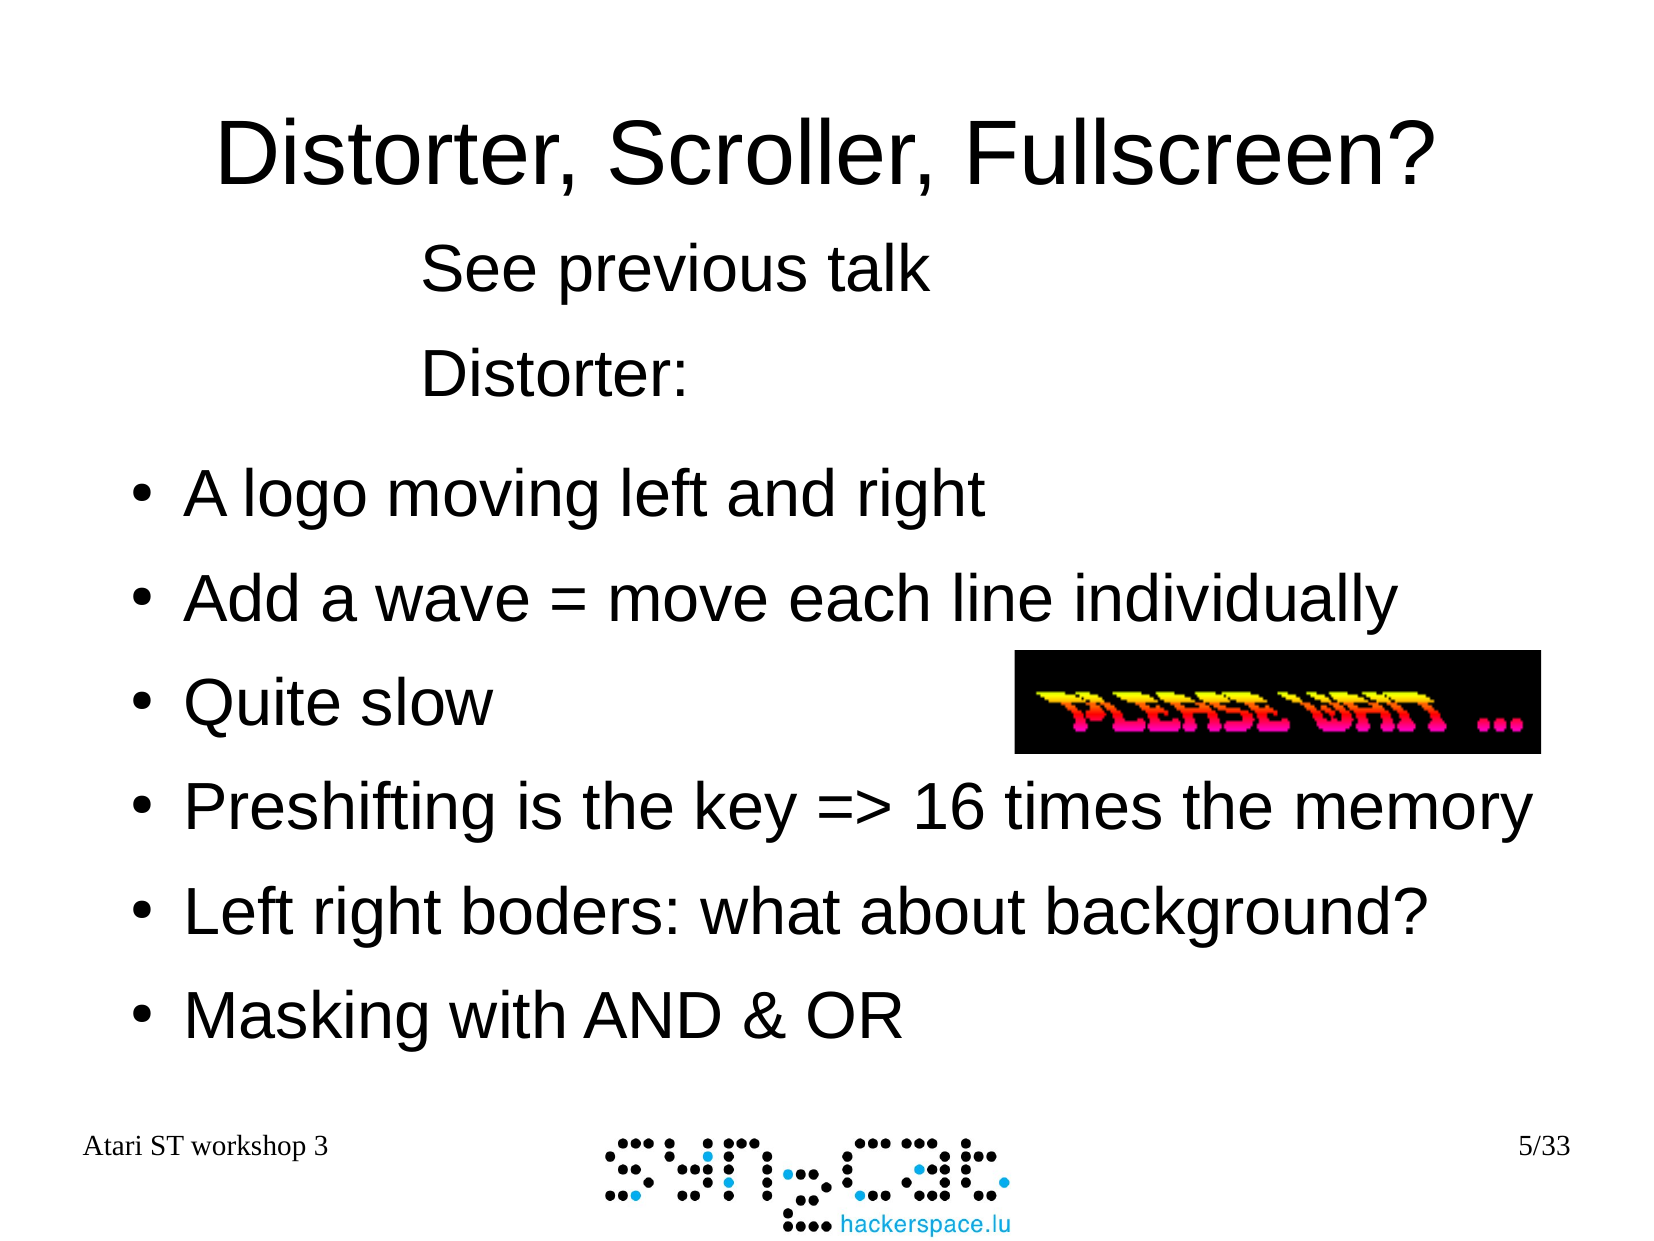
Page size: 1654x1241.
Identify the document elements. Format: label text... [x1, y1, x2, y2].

title Distorter, Scroller, Fullscreen? [82, 49, 1571, 257]
picture [1014, 650, 1542, 754]
list A logo moving left and right Add a wave = move each line individually Quite slow Preshifting is the key => 16 times the memory Left right boders: what about background? Masking with AND & OR [112, 456, 1601, 1241]
list See previous talk Distorter: [349, 231, 1654, 1051]
